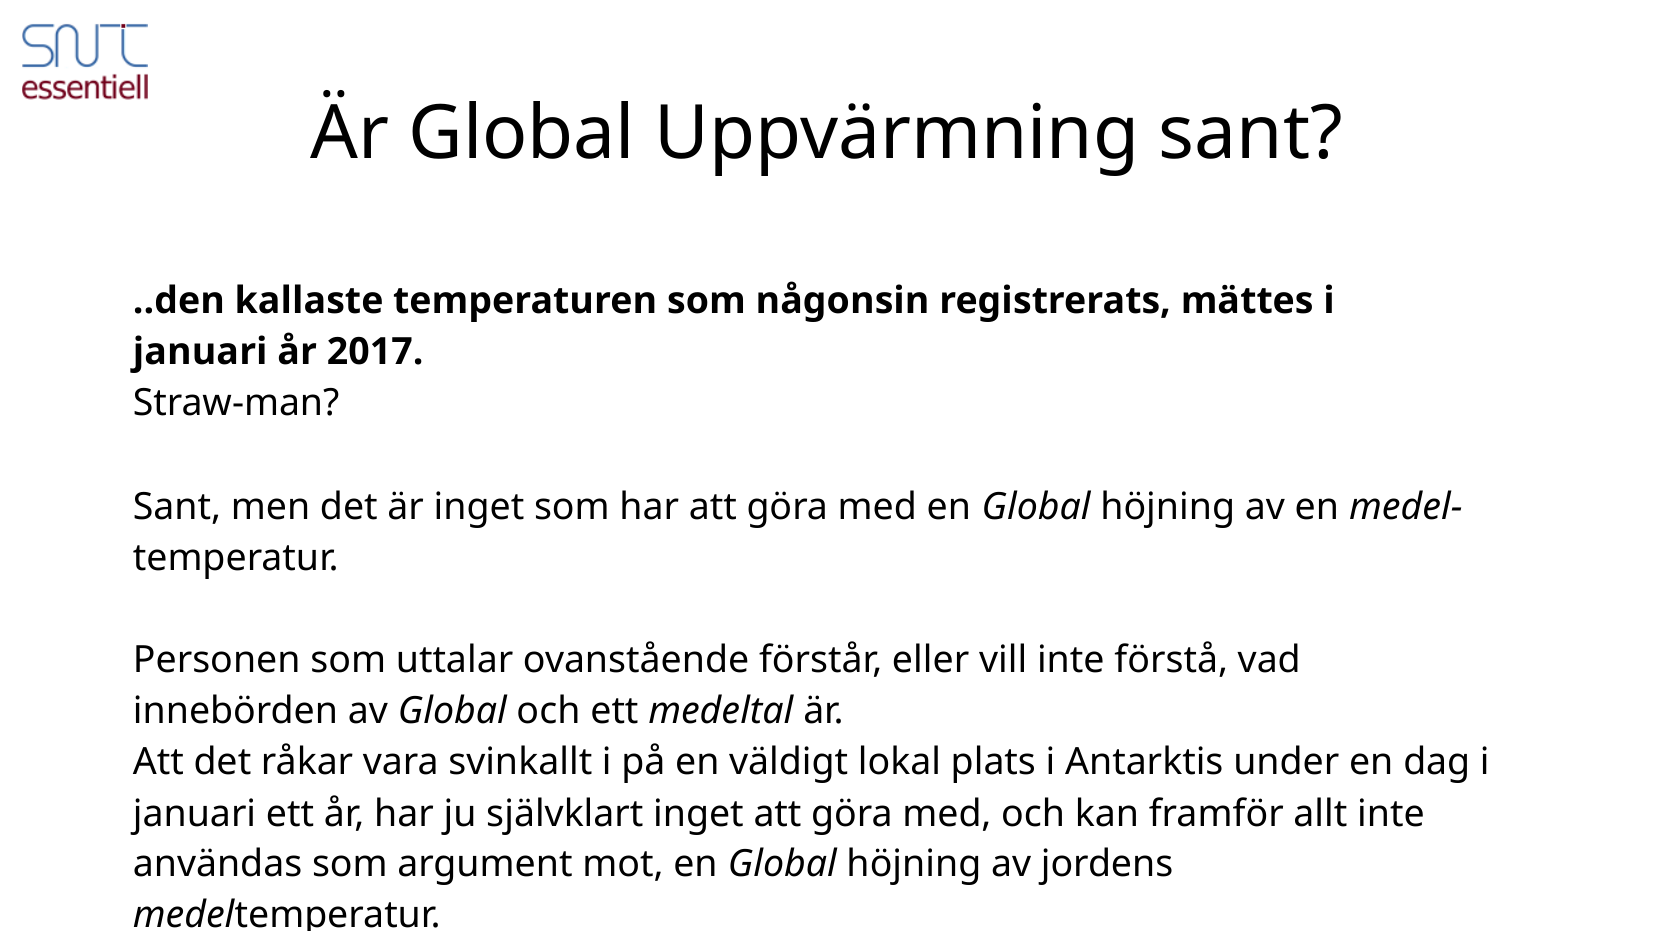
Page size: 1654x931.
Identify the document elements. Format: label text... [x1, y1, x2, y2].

title Är Global Uppvärmning sant? [82, 51, 1571, 207]
text_box ..den kallaste temperaturen som någonsin registrerats, mättes i januari år 2017. Straw-man? [118, 265, 1418, 430]
picture [22, 0, 148, 125]
text_box Sant, men det är inget som har att göra med en Global höjning av en medel-temperatur. Personen som uttalar ovanstående förstår, eller vill inte förstå, vad innebörden av Global och ett medeltal är. Att det råkar vara svinkallt i på en väldigt lokal plats i Antarktis under en dag i januari ett år, har ju självklart inget att göra med, och kan framför allt inte användas som argument mot, en Global höjning av jordens medeltemperatur. [118, 472, 1506, 886]
